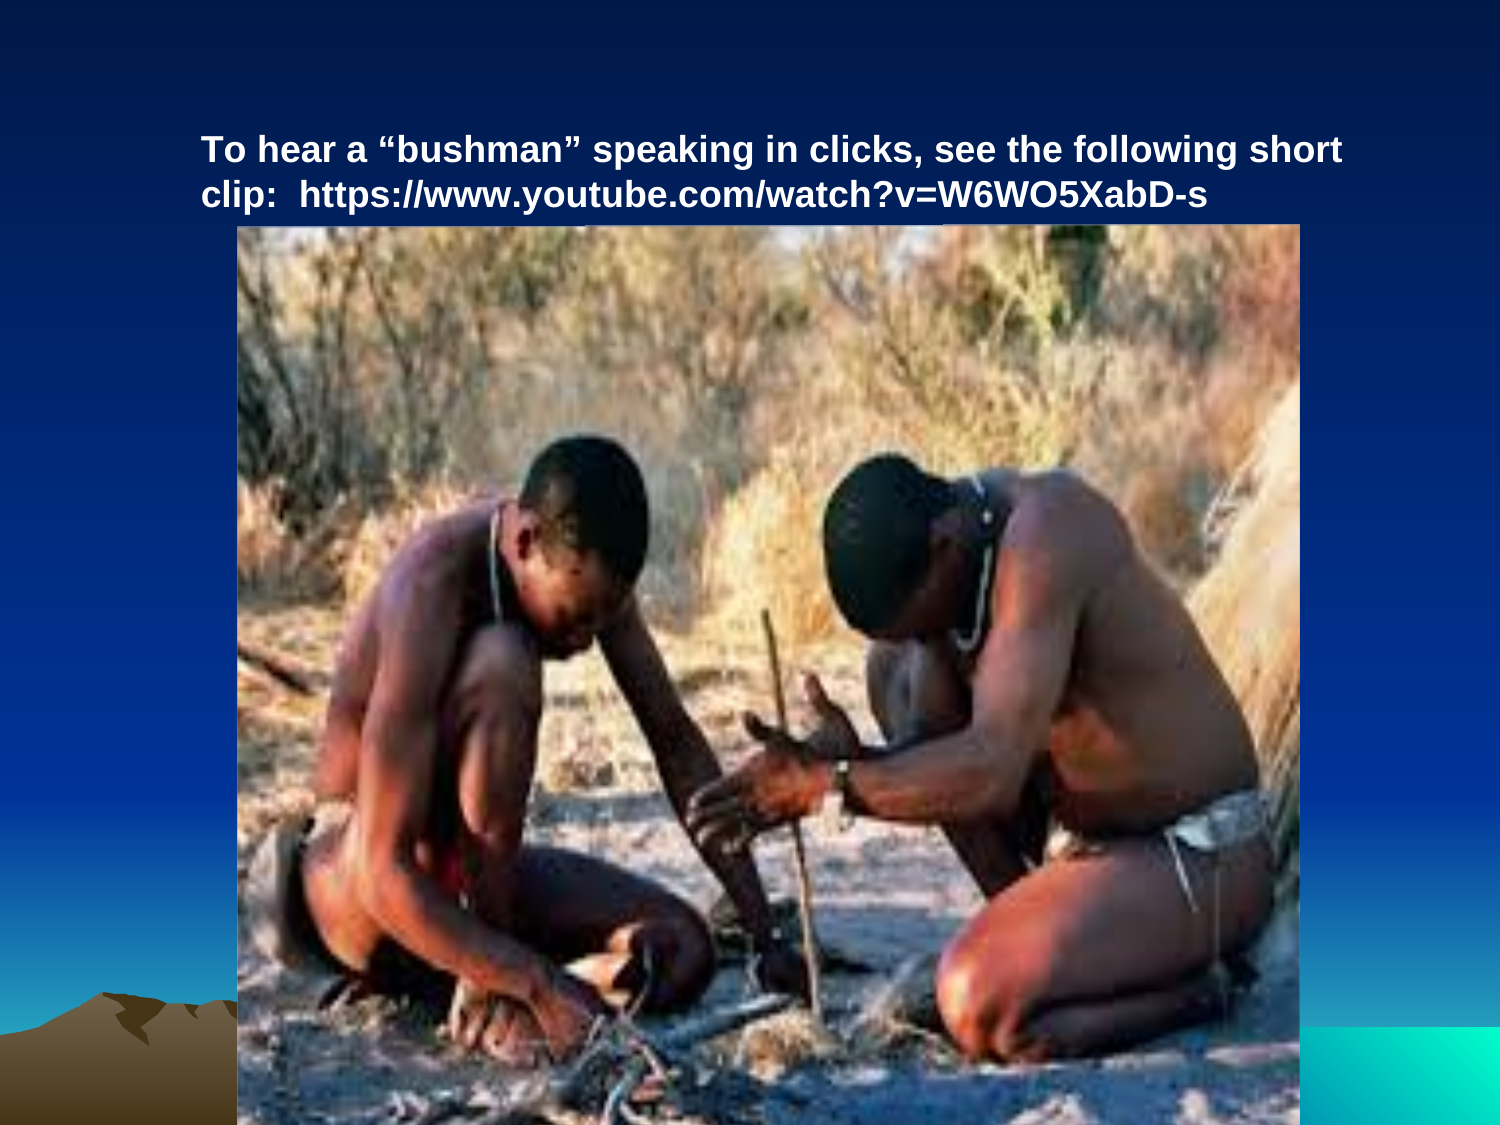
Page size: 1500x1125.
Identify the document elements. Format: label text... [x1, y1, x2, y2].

text_box To hear a “bushman” speaking in clicks, see the following short clip: https://www.youtube.com/watch?v=W6WO5XabD-s [186, 118, 1418, 886]
picture [236, 223, 1300, 1125]
